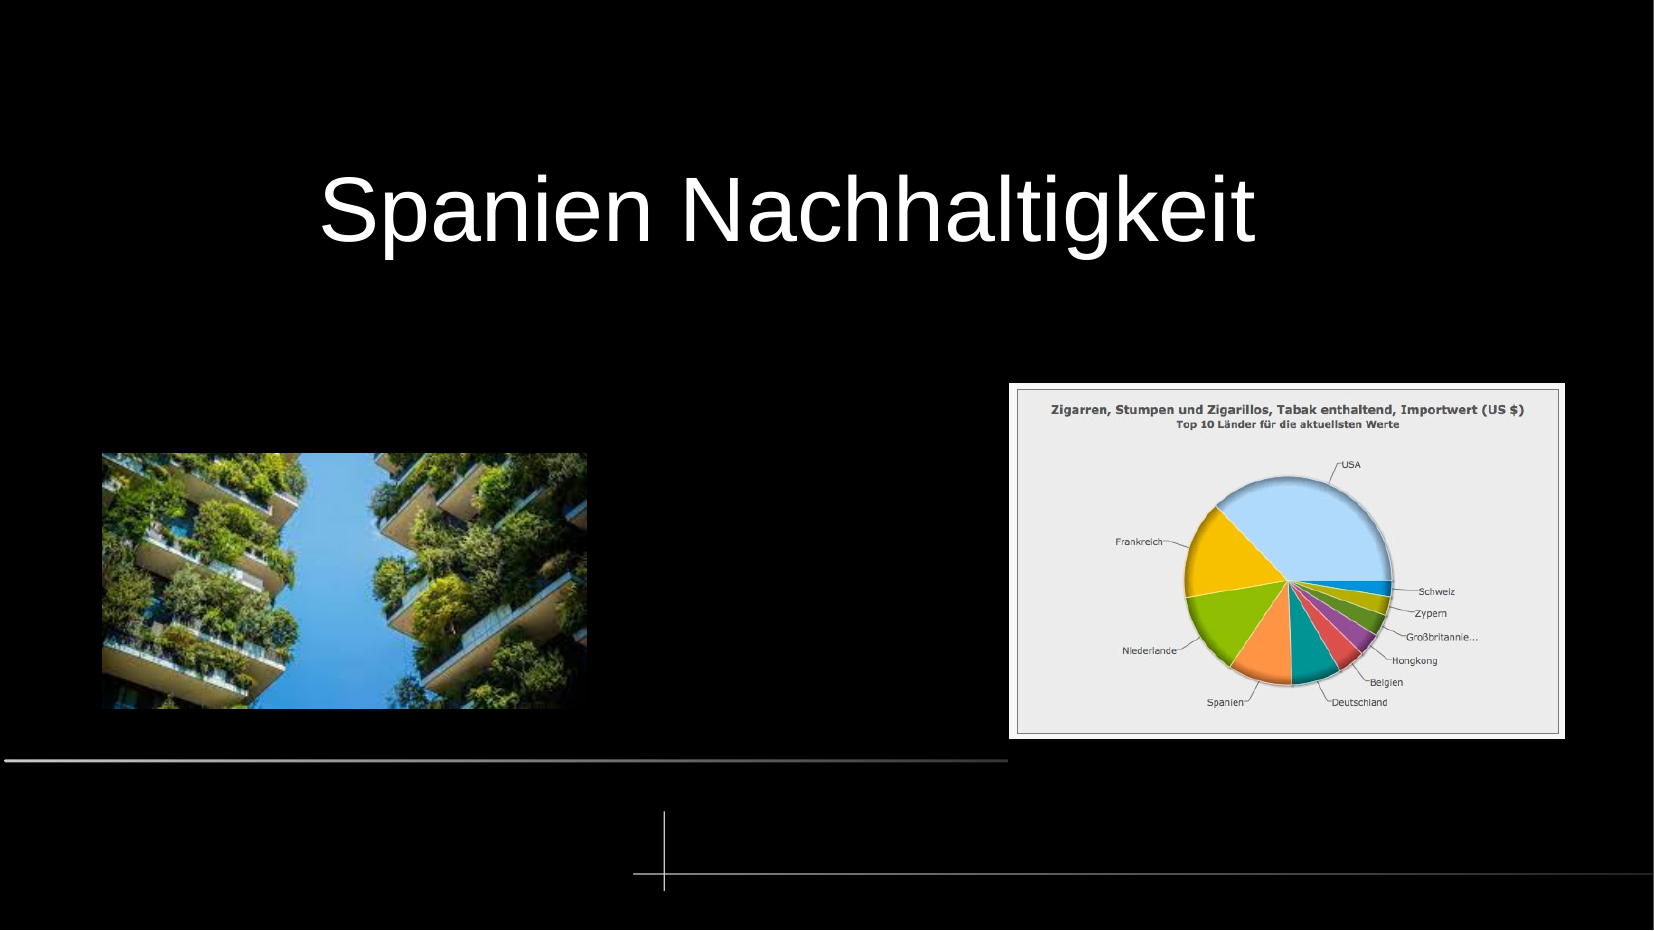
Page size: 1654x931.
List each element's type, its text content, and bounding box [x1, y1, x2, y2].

title Spanien Nachhaltigkeit [88, 149, 1565, 261]
picture [102, 454, 587, 709]
picture [1009, 383, 1565, 739]
